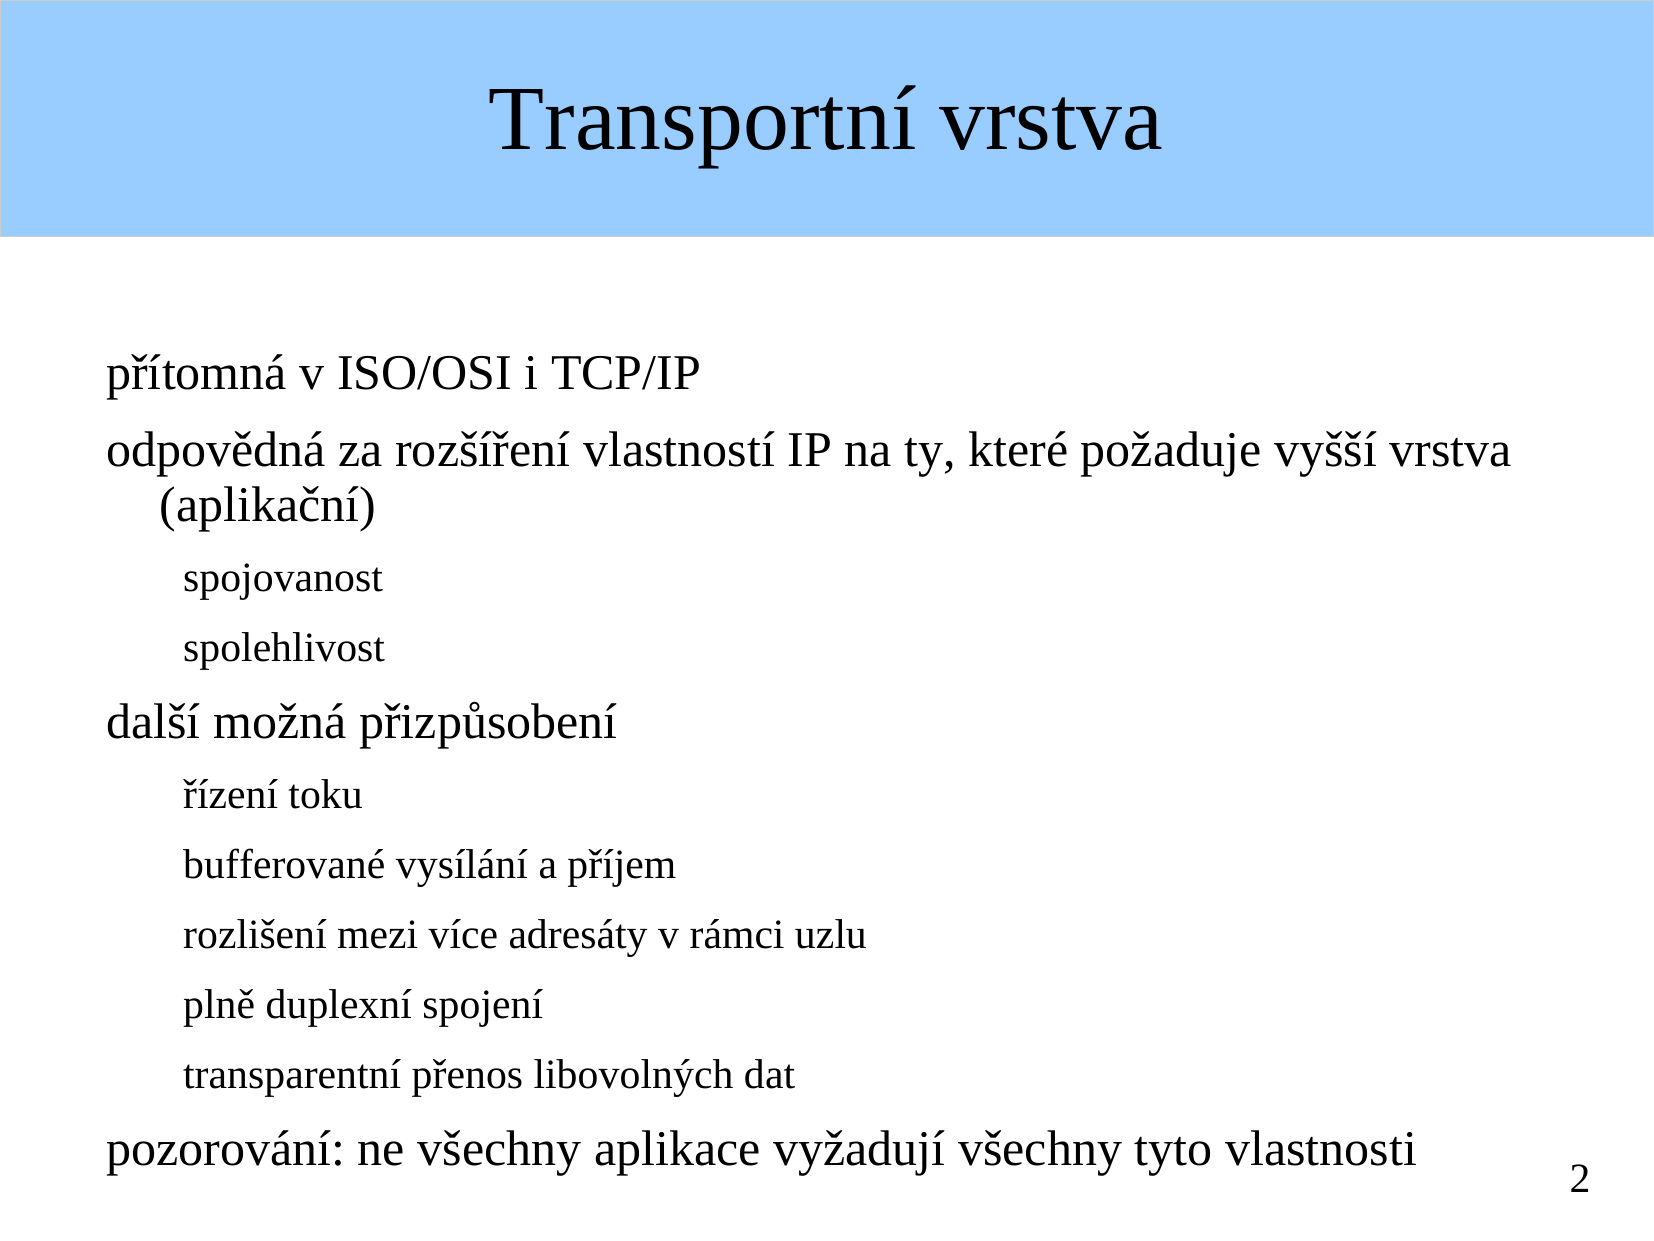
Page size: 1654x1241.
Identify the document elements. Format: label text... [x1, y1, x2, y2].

title Transportní vrstva [0, 0, 1654, 237]
list přítomná v ISO/OSI i TCP/IP odpovědná za rozšíření vlastností IP na ty, které požaduje vyšší vrstva (aplikační) spojovanost spolehlivost další možná přizpůsobení řízení toku bufferované vysílání a příjem rozlišení mezi více adresáty v rámci uzlu plně duplexní spojení transparentní přenos libovolných dat pozorování: ne všechny aplikace vyžadují všechny tyto vlastnosti [88, 344, 1565, 1176]
